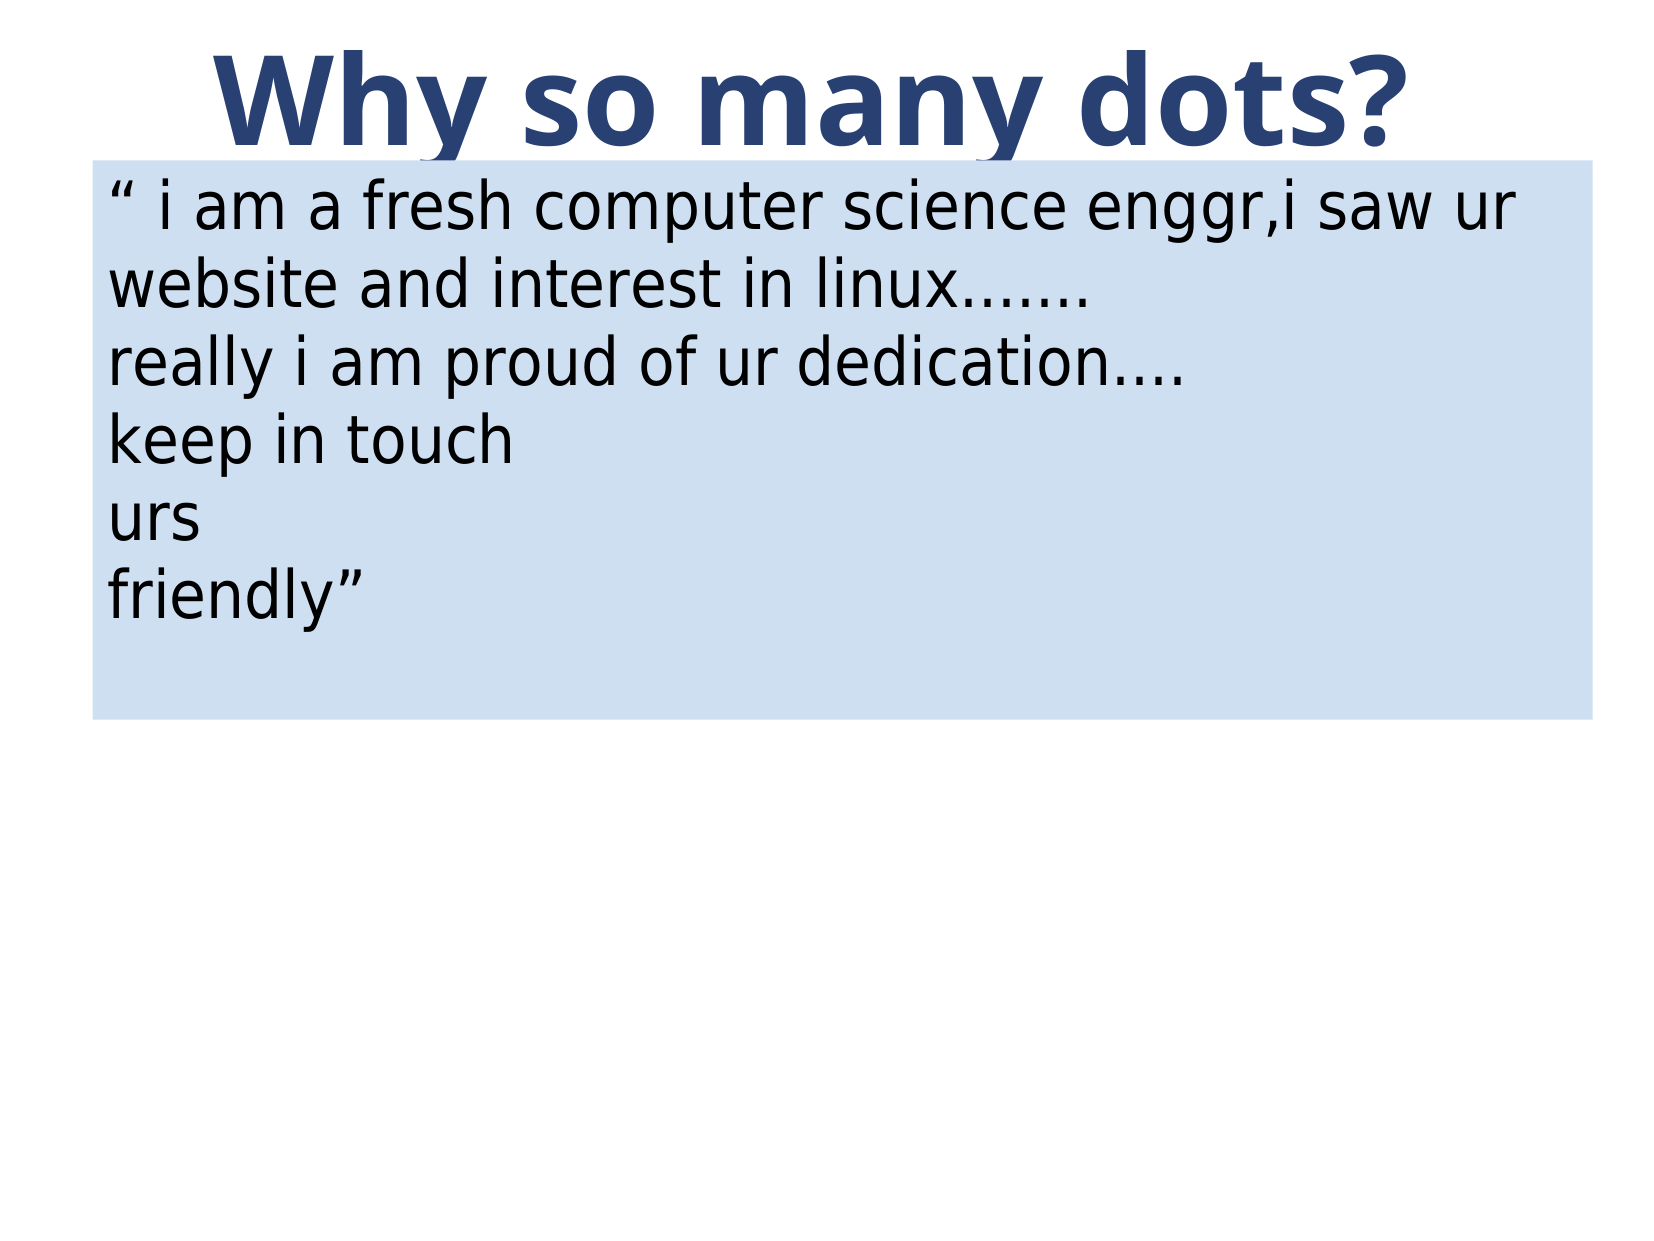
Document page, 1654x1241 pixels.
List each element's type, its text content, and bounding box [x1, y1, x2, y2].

text_box “ i am a fresh computer science enggr,i saw ur website and interest in linux....... really i am proud of ur dedication.... keep in touch urs friendly” [92, 160, 1593, 720]
text_box Why so many dots? [199, 4, 1601, 192]
